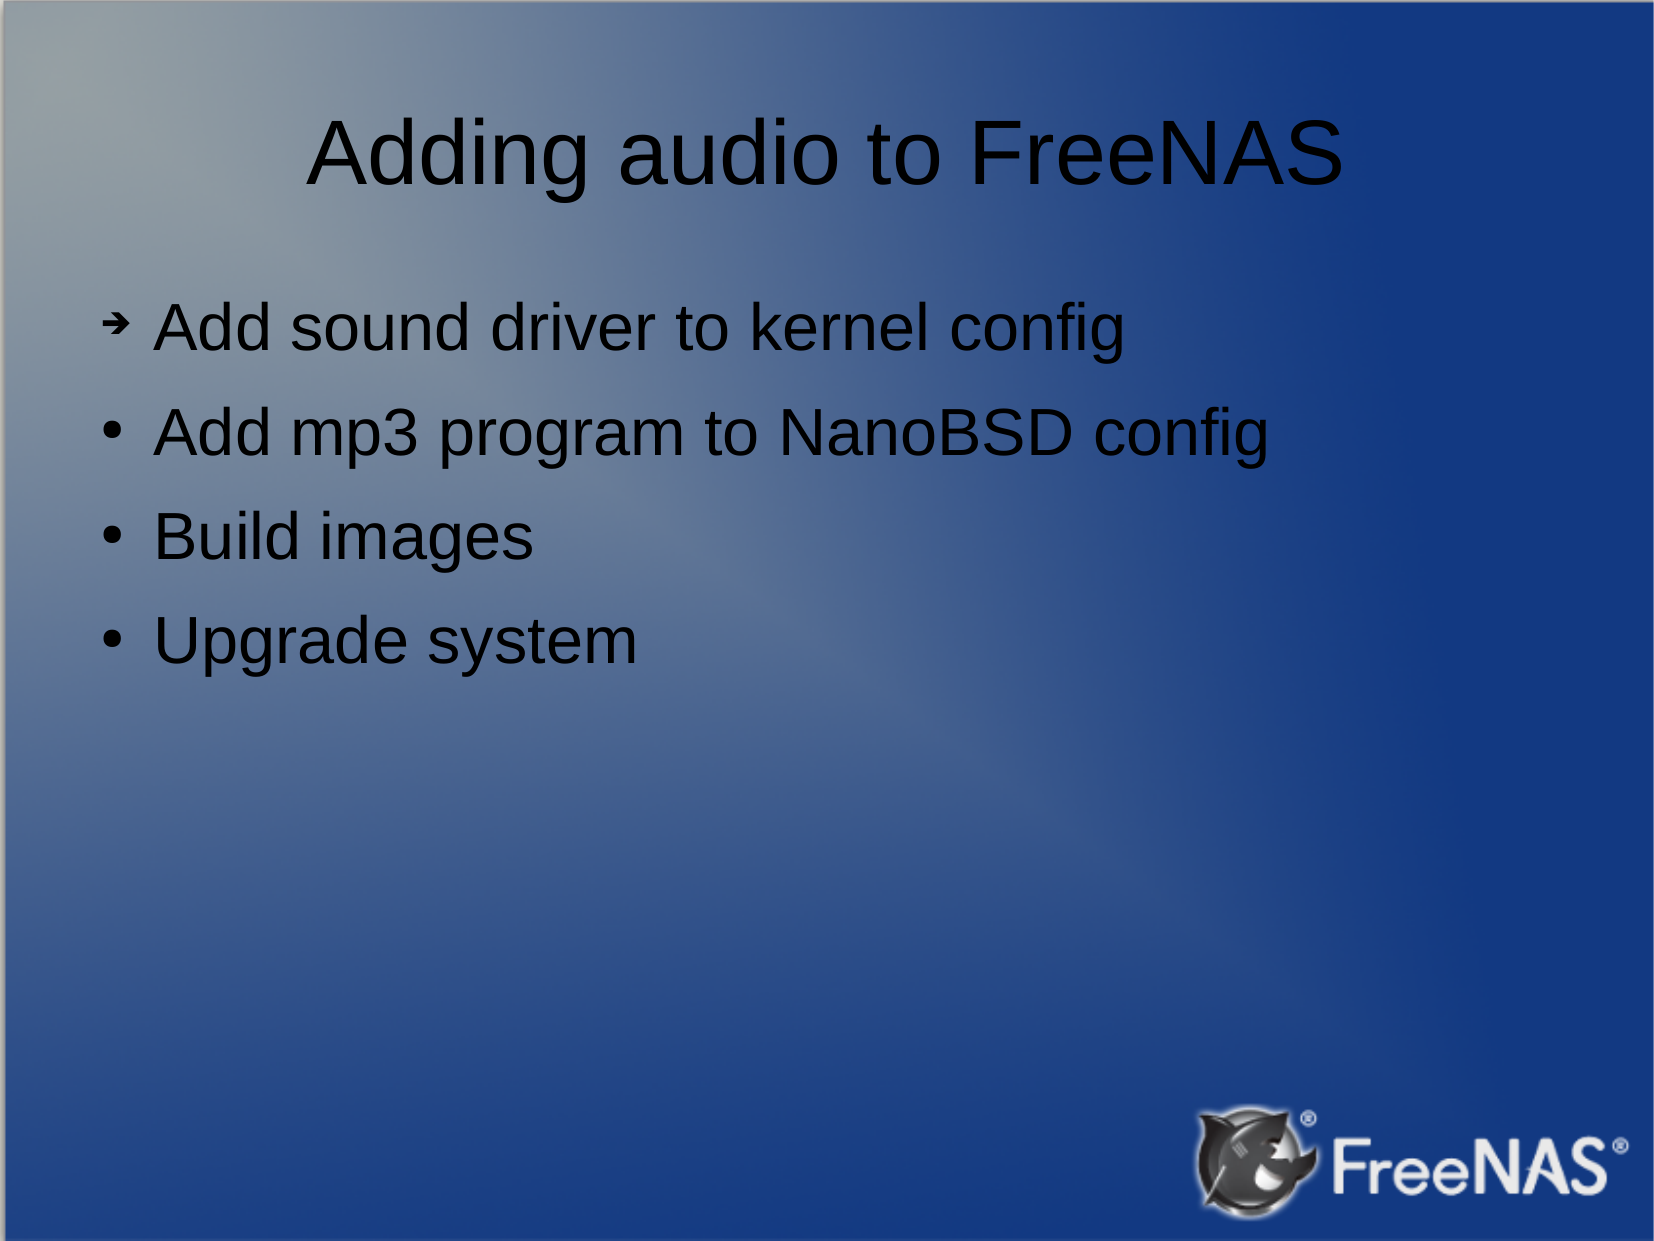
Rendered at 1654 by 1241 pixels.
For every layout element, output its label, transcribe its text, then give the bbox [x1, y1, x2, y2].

picture [0, 0, 1654, 1241]
title Adding audio to FreeNAS [82, 49, 1571, 257]
list Add sound driver to kernel config Add mp3 program to NanoBSD config Build images Upgrade system [82, 290, 1571, 1010]
